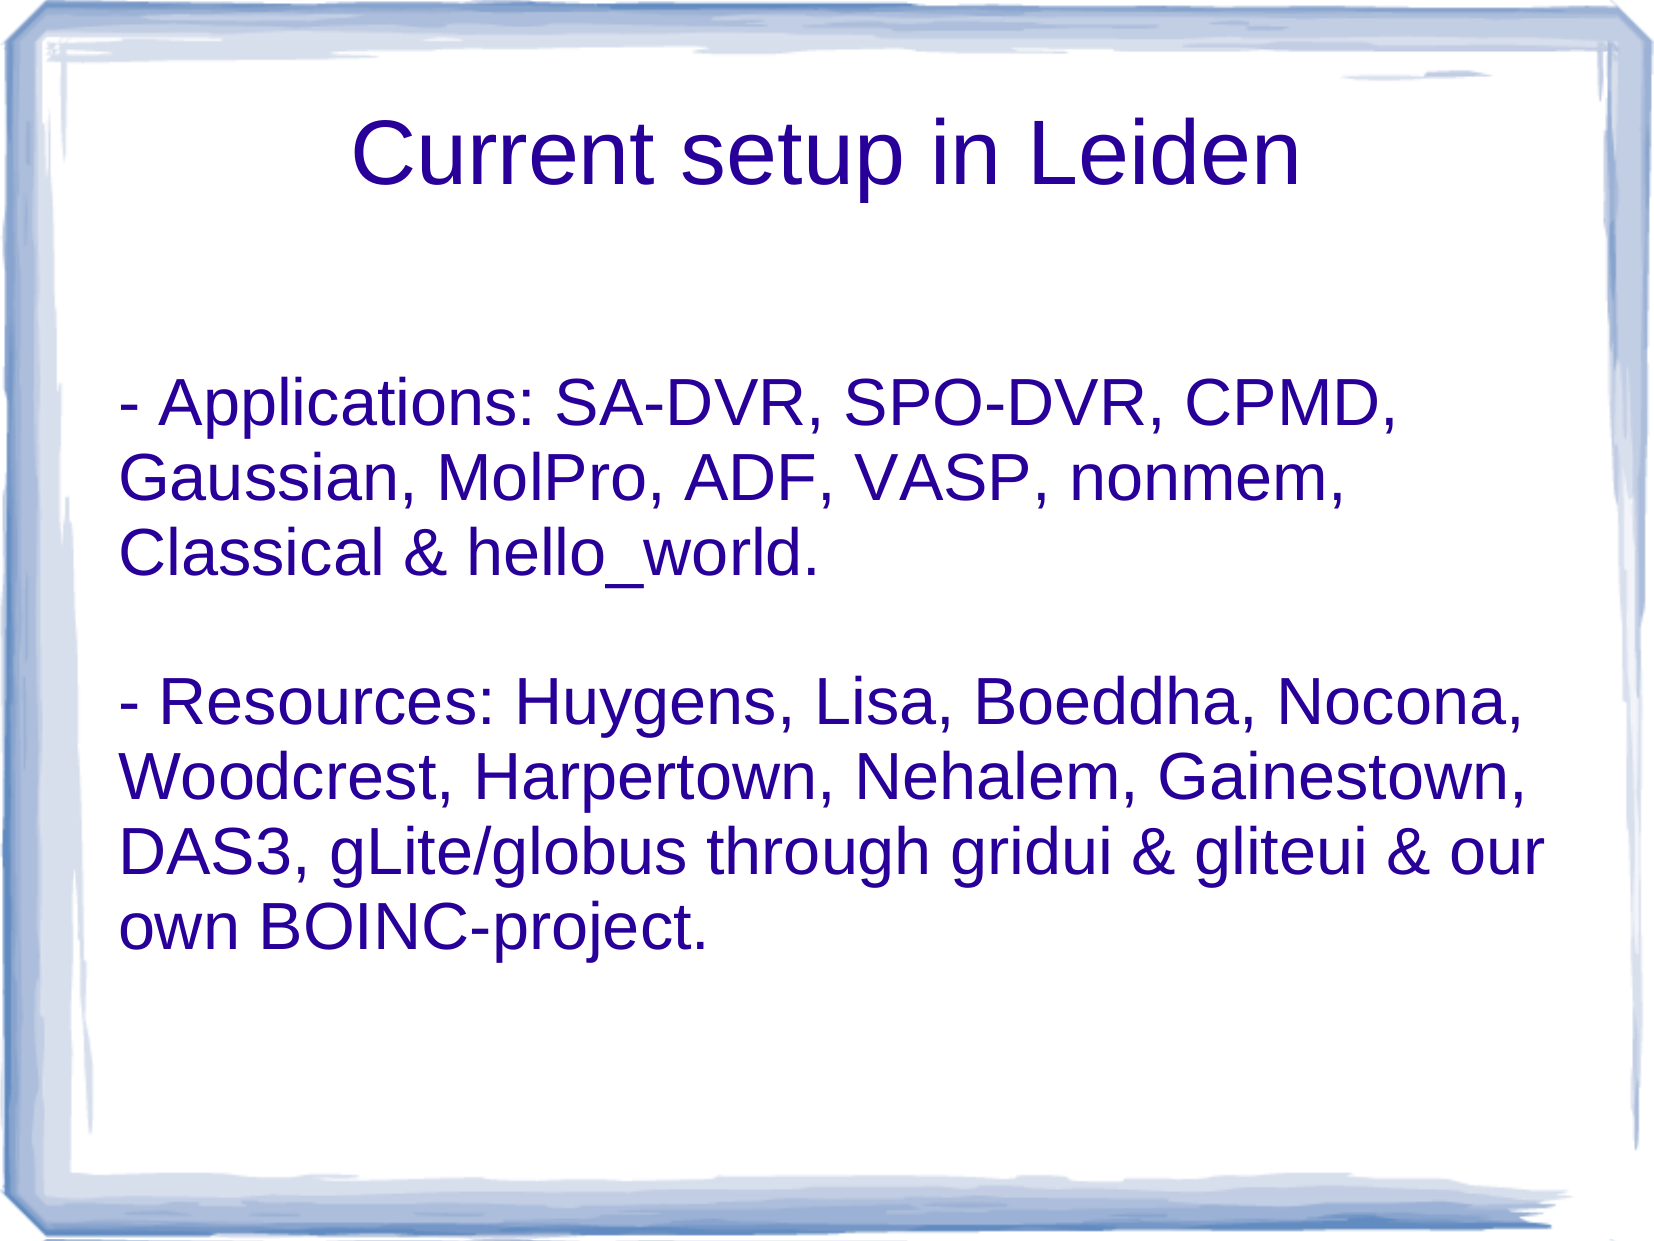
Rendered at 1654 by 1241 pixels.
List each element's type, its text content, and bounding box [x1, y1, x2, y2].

title Current setup in Leiden [82, 56, 1571, 250]
subtitle - Applications: SA-DVR, SPO-DVR, CPMD, Gaussian, MolPro, ADF, VASP, nonmem, Classical & hello_world. - Resources: Huygens, Lisa, Boeddha, Nocona, Woodcrest, Harpertown, Nehalem, Gainestown, DAS3, gLite/globus through gridui & gliteui & our own BOINC-project. [118, 332, 1571, 997]
picture [0, 0, 1654, 1241]
